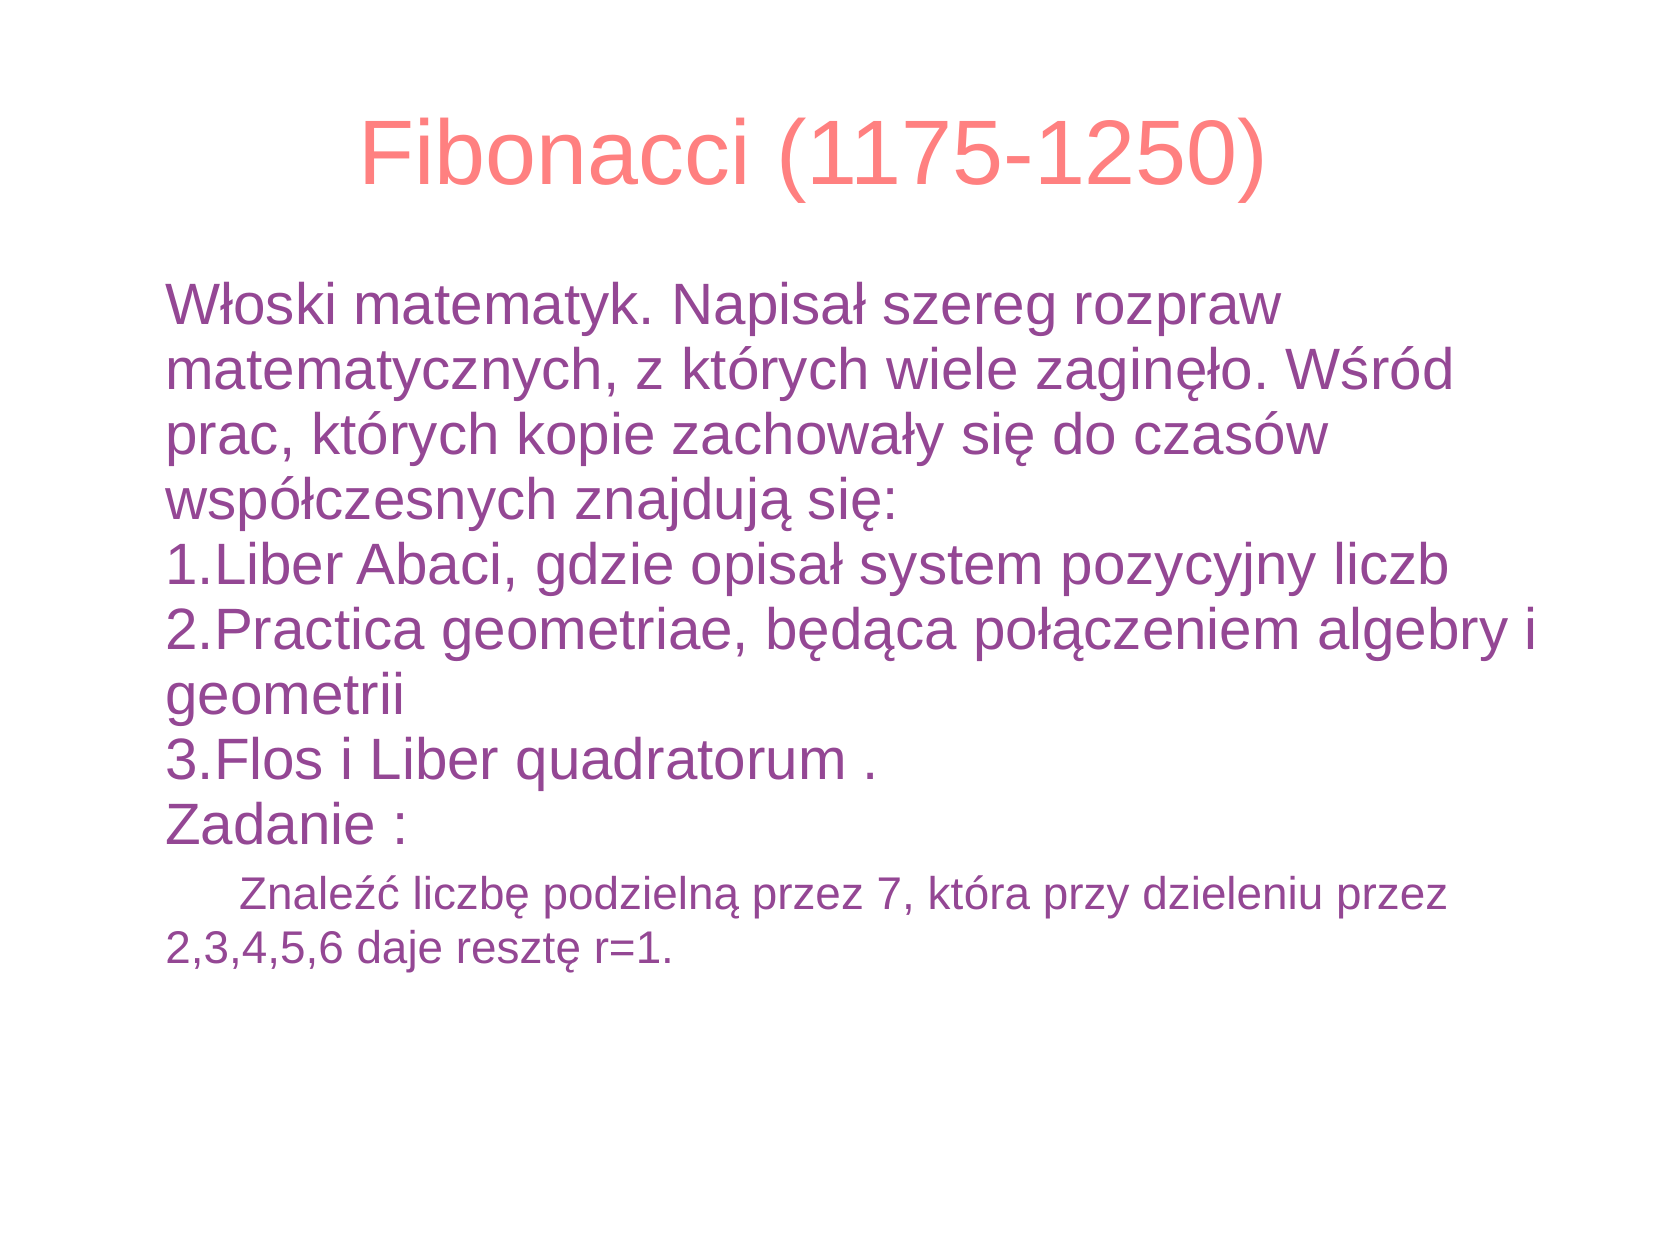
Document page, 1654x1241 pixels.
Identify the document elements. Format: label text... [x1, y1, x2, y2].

list Włoski matematyk. Napisał szereg rozpraw matematycznych, z których wiele zaginęło. Wśród prac, których kopie zachowały się do czasów współczesnych znajdują się: 1.Liber Abaci, gdzie opisał system pozycyjny liczb 2.Practica geometriae, będąca połączeniem algebry i geometrii 3.Flos i Liber quadratorum . Zadanie : Znaleźć liczbę podzielną przez 7, która przy dzieleniu przez 2,3,4,5,6 daje resztę r=1. [94, 271, 1583, 1091]
title Fibonacci (1175-1250) [82, 49, 1571, 257]
